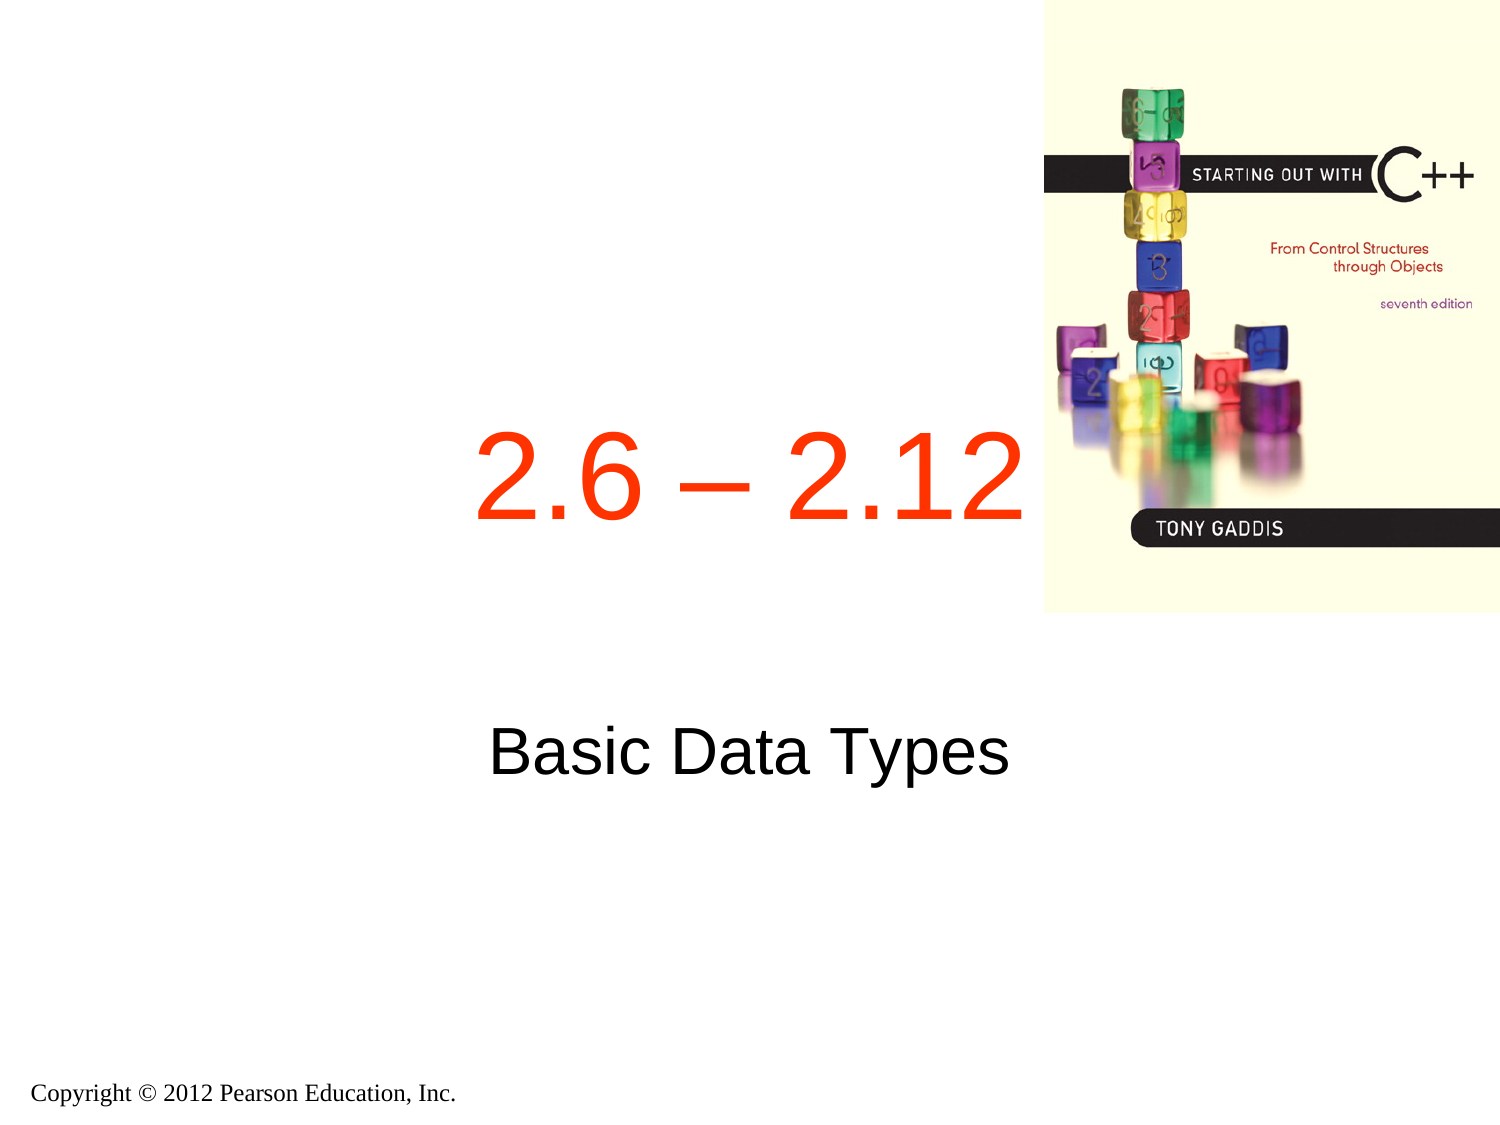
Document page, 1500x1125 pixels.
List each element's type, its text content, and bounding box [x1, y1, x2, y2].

text_box 2.6 – 2.12 [300, 349, 1201, 591]
picture [1044, 0, 1500, 613]
text_box Basic Data Types [225, 699, 1276, 988]
